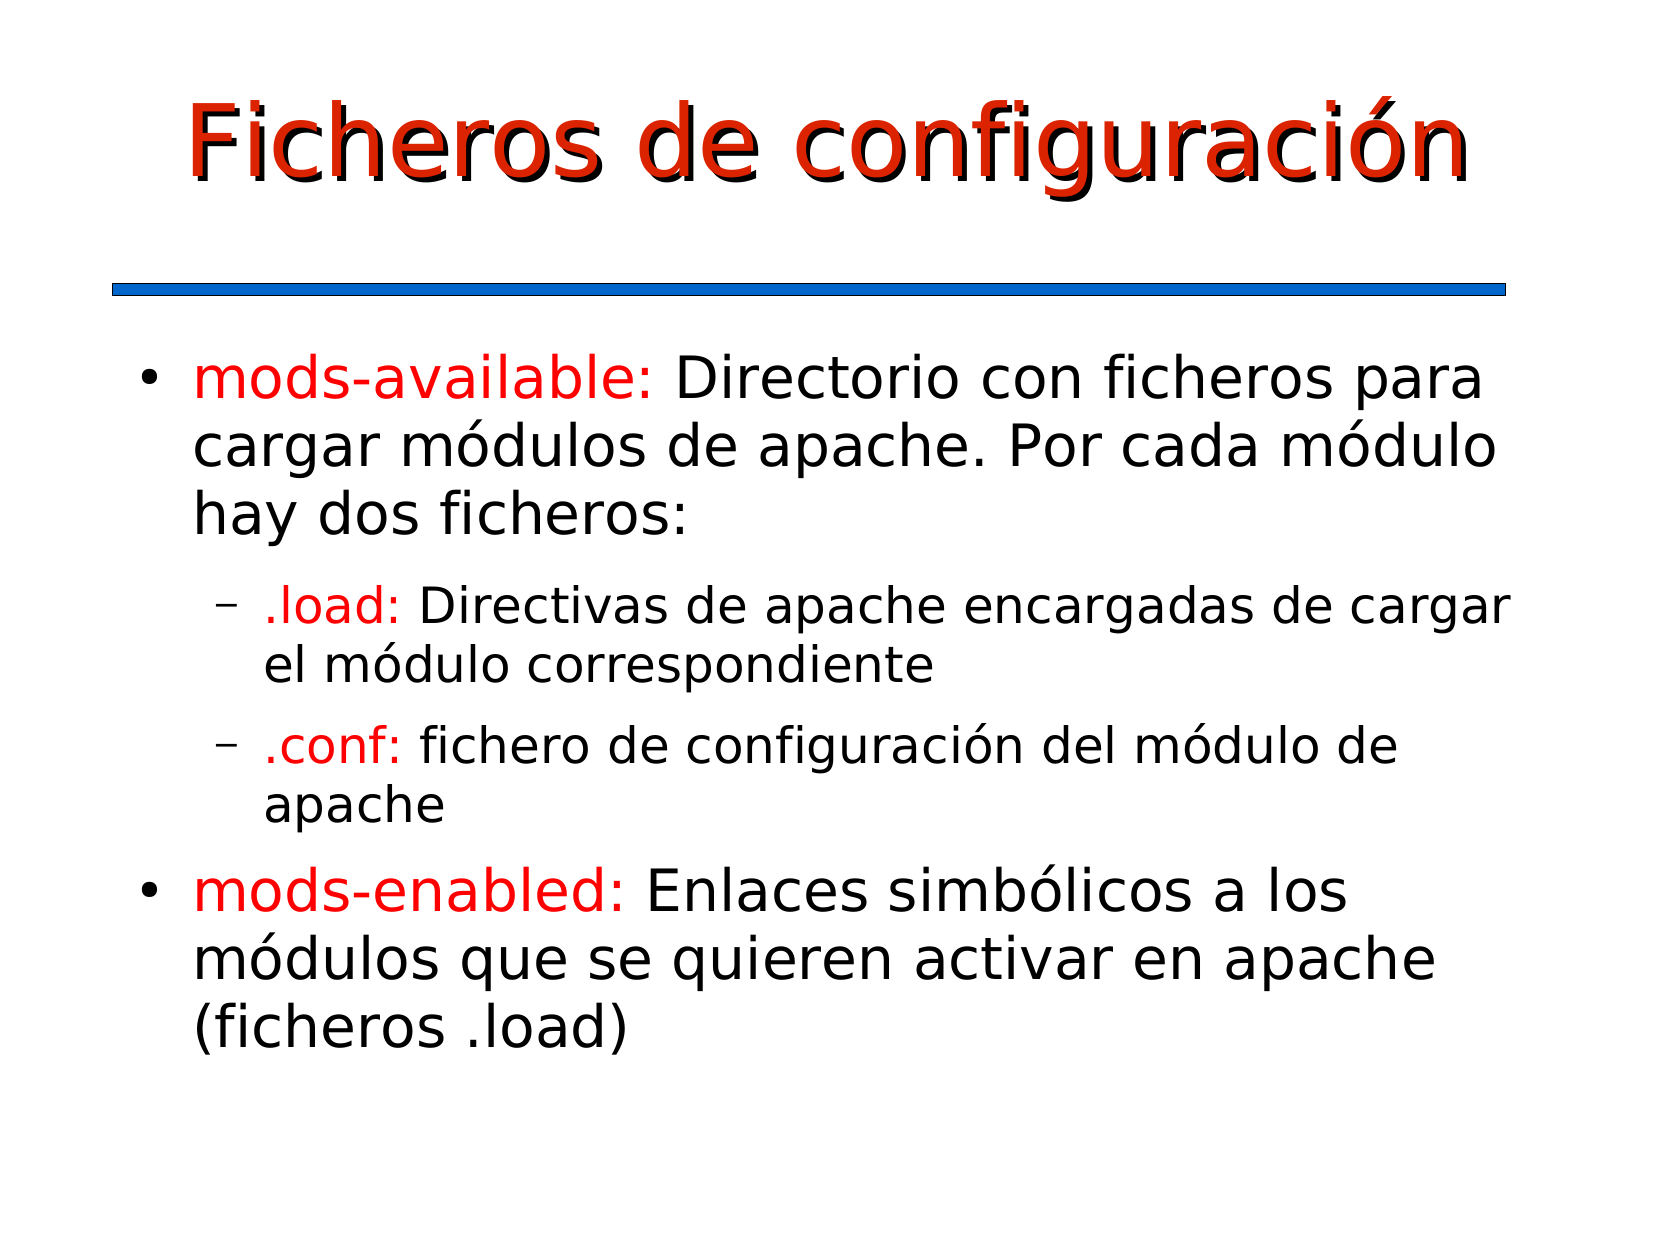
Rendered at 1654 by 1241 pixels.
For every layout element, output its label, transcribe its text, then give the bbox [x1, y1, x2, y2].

title Ficheros de configuración [121, 37, 1534, 246]
list mods-available: Directorio con ficheros para cargar módulos de apache. Por cada módulo hay dos ficheros: .load: Directivas de apache encargadas de cargar el módulo correspondiente .conf: fichero de configuración del módulo de apache mods-enabled: Enlaces simbólicos a los módulos que se quieren activar en apache (ficheros .load) [121, 344, 1534, 1127]
